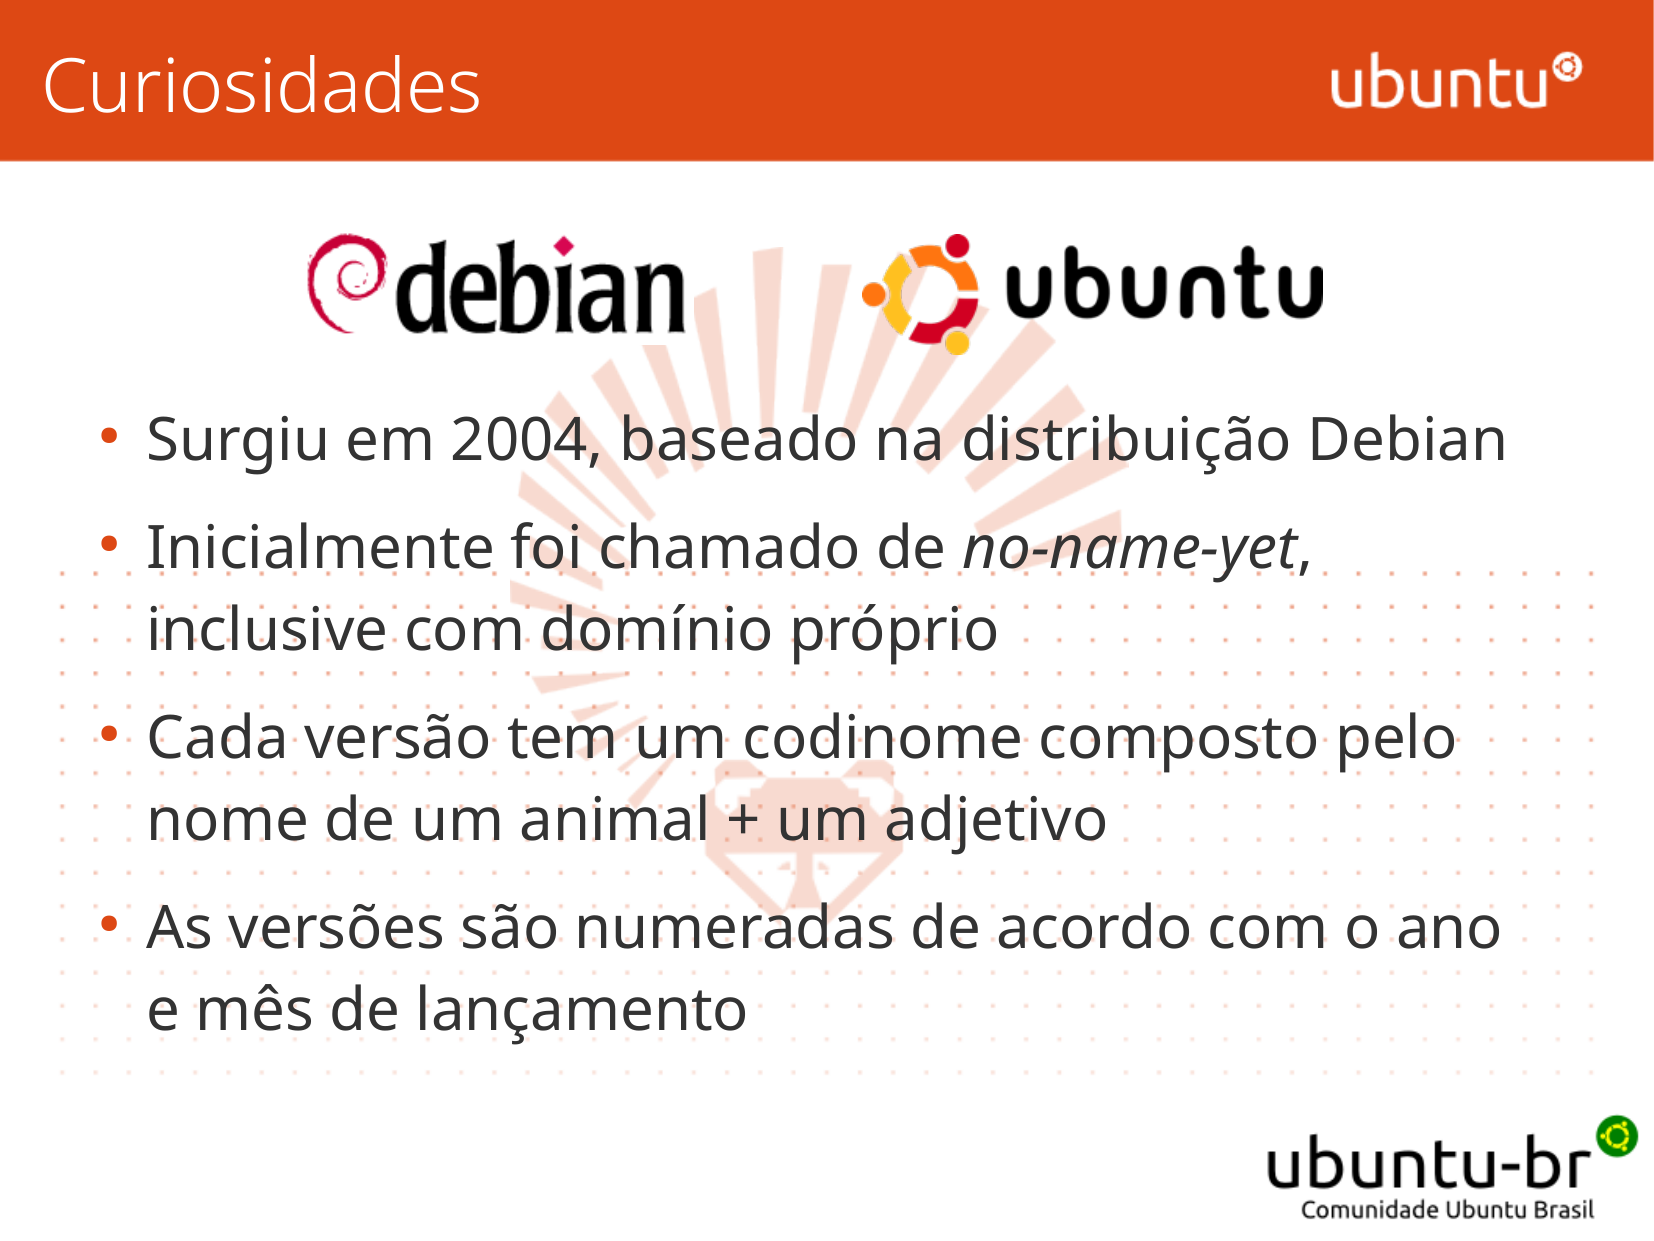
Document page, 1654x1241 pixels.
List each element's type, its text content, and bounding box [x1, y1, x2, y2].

picture [0, 0, 1654, 1241]
title Curiosidades [41, 31, 1300, 136]
list Surgiu em 2004, baseado na distribuição Debian Inicialmente foi chamado de no-name-yet, inclusive com domínio próprio Cada versão tem um codinome composto pelo nome de um animal + um adjetivo As versões são numeradas de acordo com o ano e mês de lançamento [82, 396, 1538, 1111]
